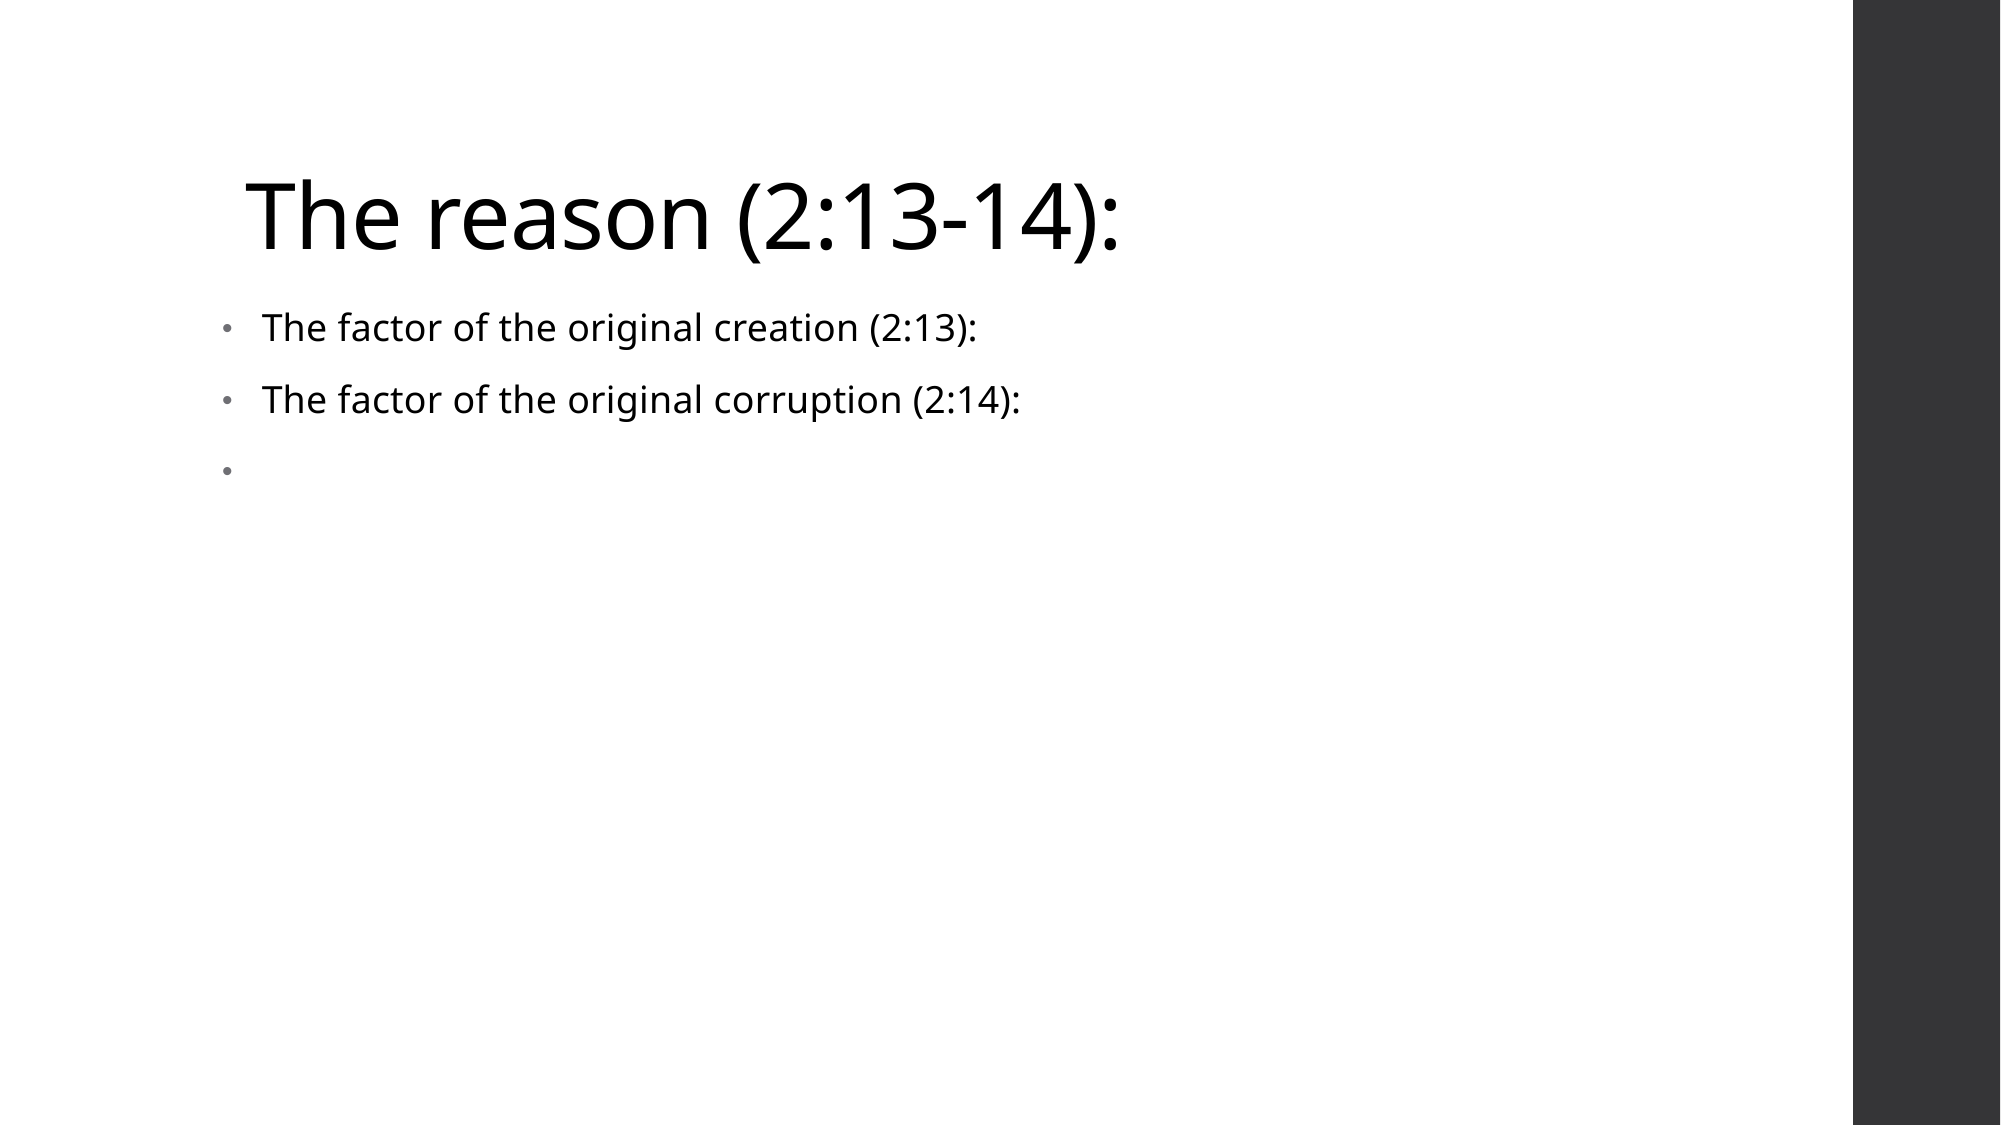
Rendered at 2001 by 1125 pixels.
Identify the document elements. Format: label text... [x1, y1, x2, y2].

title The reason (2:13-14): [206, 60, 1797, 278]
list The factor of the original creation (2:13): The factor of the original corruption (2:14): [206, 299, 1617, 1014]
